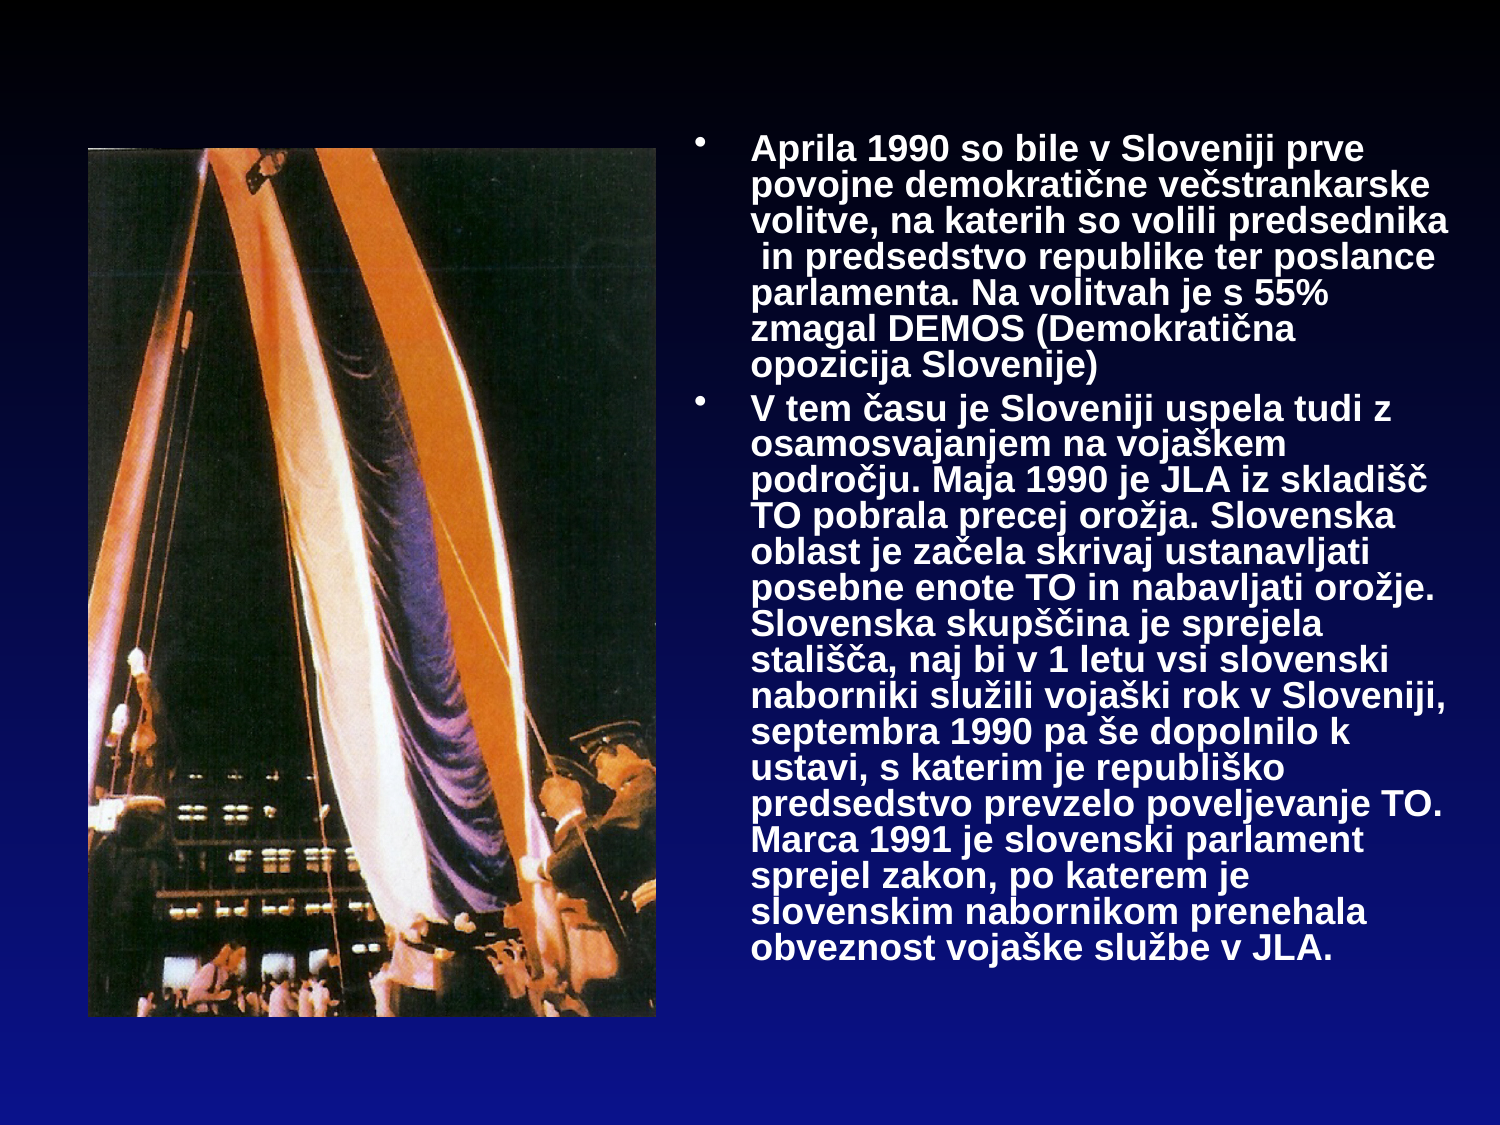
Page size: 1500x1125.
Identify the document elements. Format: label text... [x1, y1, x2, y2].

picture [88, 148, 656, 1017]
list Aprila 1990 so bile v Sloveniji prve povojne demokratične večstrankarske volitve, na katerih so volili predsednika in predsedstvo republike ter poslance parlamenta. Na volitvah je s 55% zmagal DEMOS (Demokratična opozicija Slovenije) V tem času je Sloveniji uspela tudi z osamosvajanjem na vojaškem področju. Maja 1990 je JLA iz skladišč TO pobrala precej orožja. Slovenska oblast je začela skrivaj ustanavljati posebne enote TO in nabavljati orožje. Slovenska skupščina je sprejela stališča, naj bi v 1 letu vsi slovenski naborniki služili vojaški rok v Sloveniji, septembra 1990 pa še dopolnilo k ustavi, s katerim je republiško predsedstvo prevzelo poveljevanje TO. Marca 1991 je slovenski parlament sprejel zakon, po katerem je slovenskim nabornikom prenehala obveznost vojaške službe v JLA. [679, 125, 1471, 1047]
